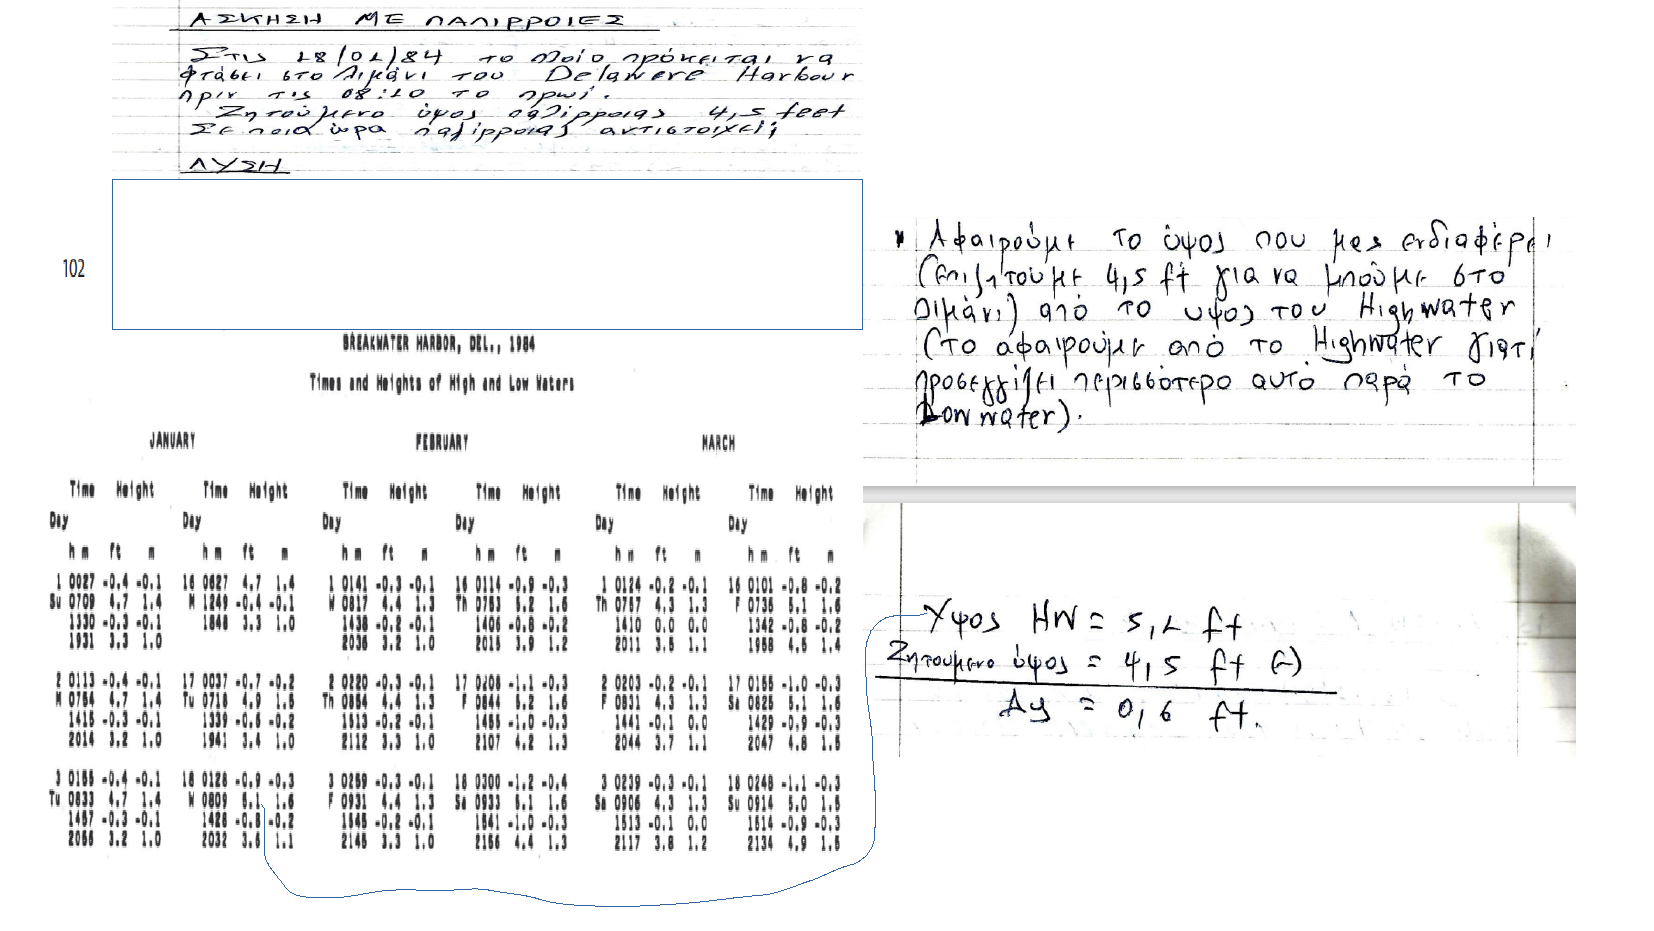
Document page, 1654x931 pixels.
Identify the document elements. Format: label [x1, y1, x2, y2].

text_box [112, 179, 863, 330]
picture [37, 217, 1576, 863]
picture [112, 0, 863, 179]
